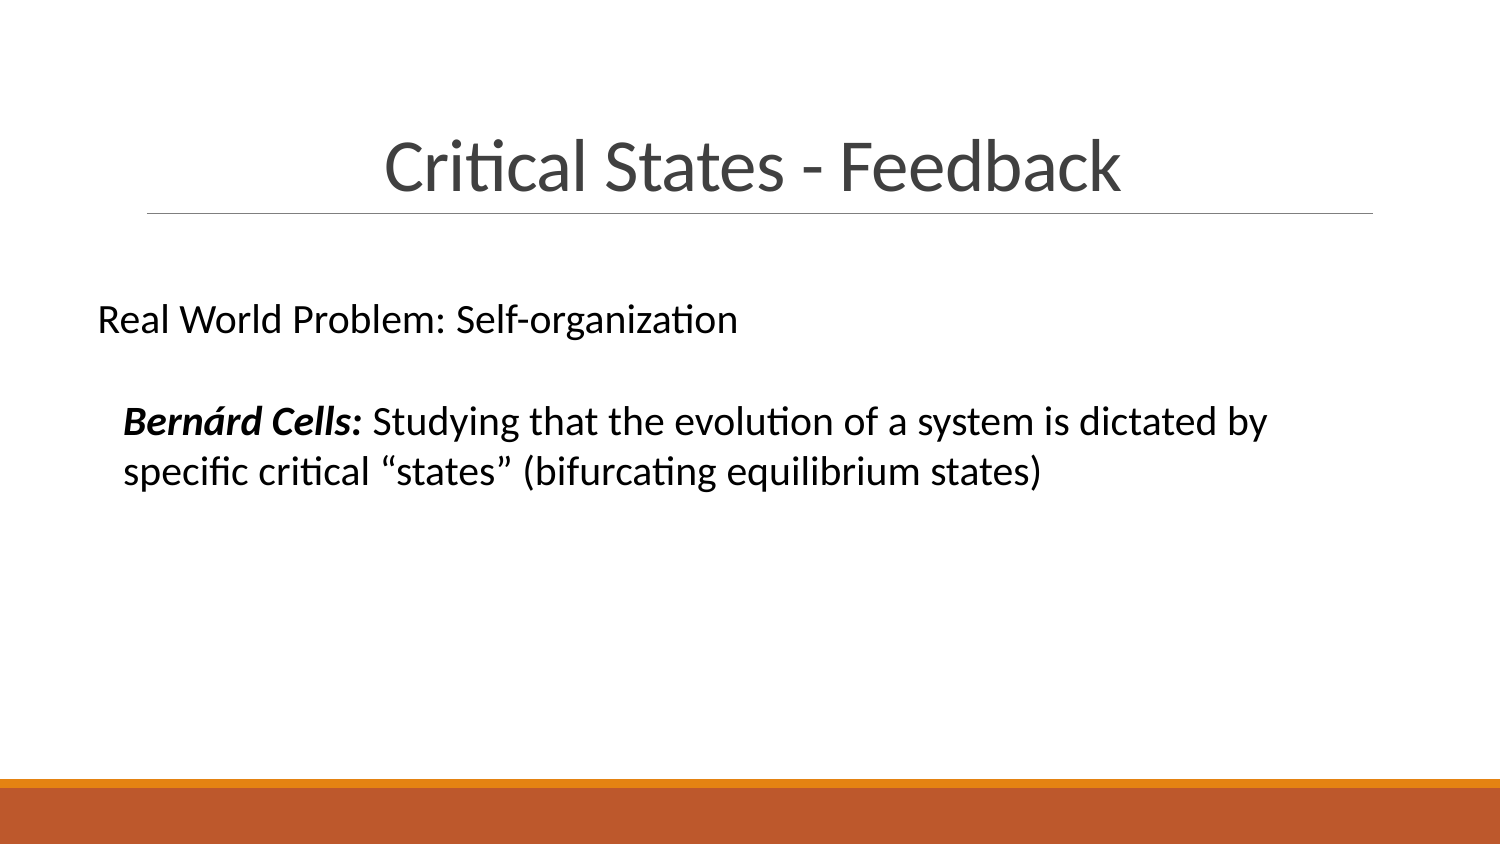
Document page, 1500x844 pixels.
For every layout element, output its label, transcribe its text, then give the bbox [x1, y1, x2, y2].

text_box Bernárd Cells: Studying that the evolution of a system is dictated by specific critical “states” (bifurcating equilibrium states) [108, 385, 1395, 503]
title Critical States - Feedback [134, 35, 1373, 214]
text_box Real World Problem: Self-organization [82, 284, 762, 350]
